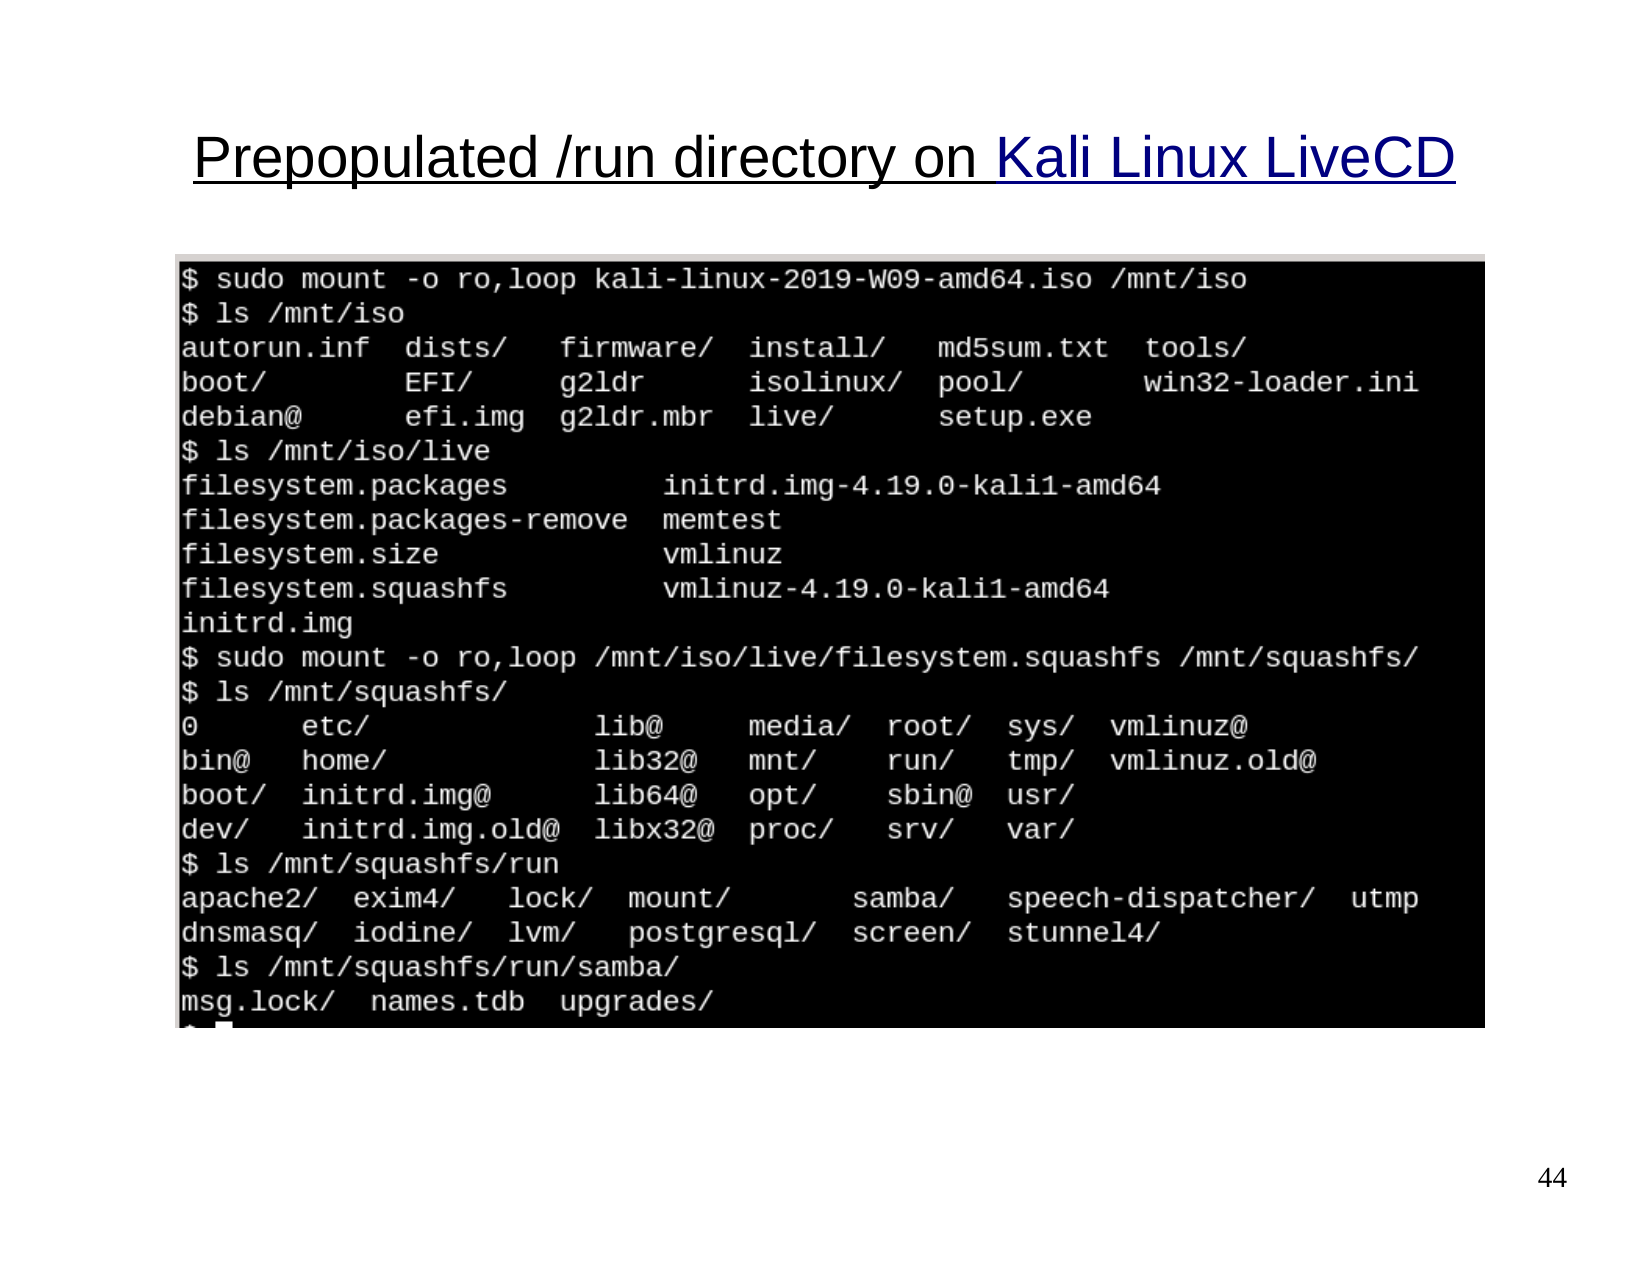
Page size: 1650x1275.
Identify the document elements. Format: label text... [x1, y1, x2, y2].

picture [175, 254, 1485, 1028]
title Prepopulated /run directory on Kali Linux LiveCD [82, 50, 1568, 264]
